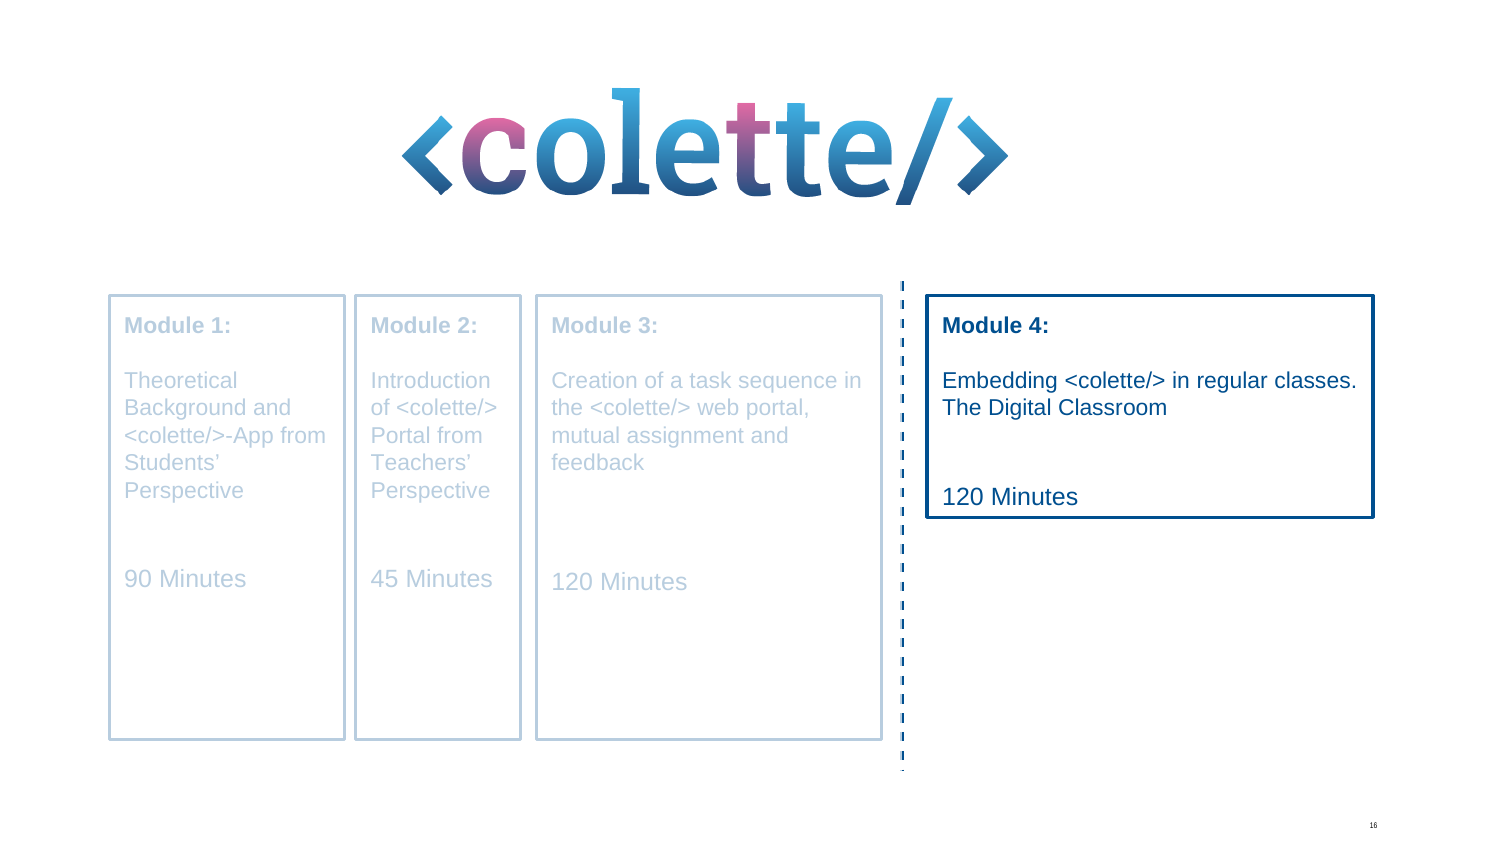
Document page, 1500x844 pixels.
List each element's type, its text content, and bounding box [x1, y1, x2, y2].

picture [306, 13, 1103, 279]
text_box Module 4: Embedding <colette/> in regular classes. The Digital Classroom 120 Minutes [926, 295, 1374, 518]
text_box ‹#› [1364, 819, 1478, 833]
text_box [82, 253, 902, 782]
